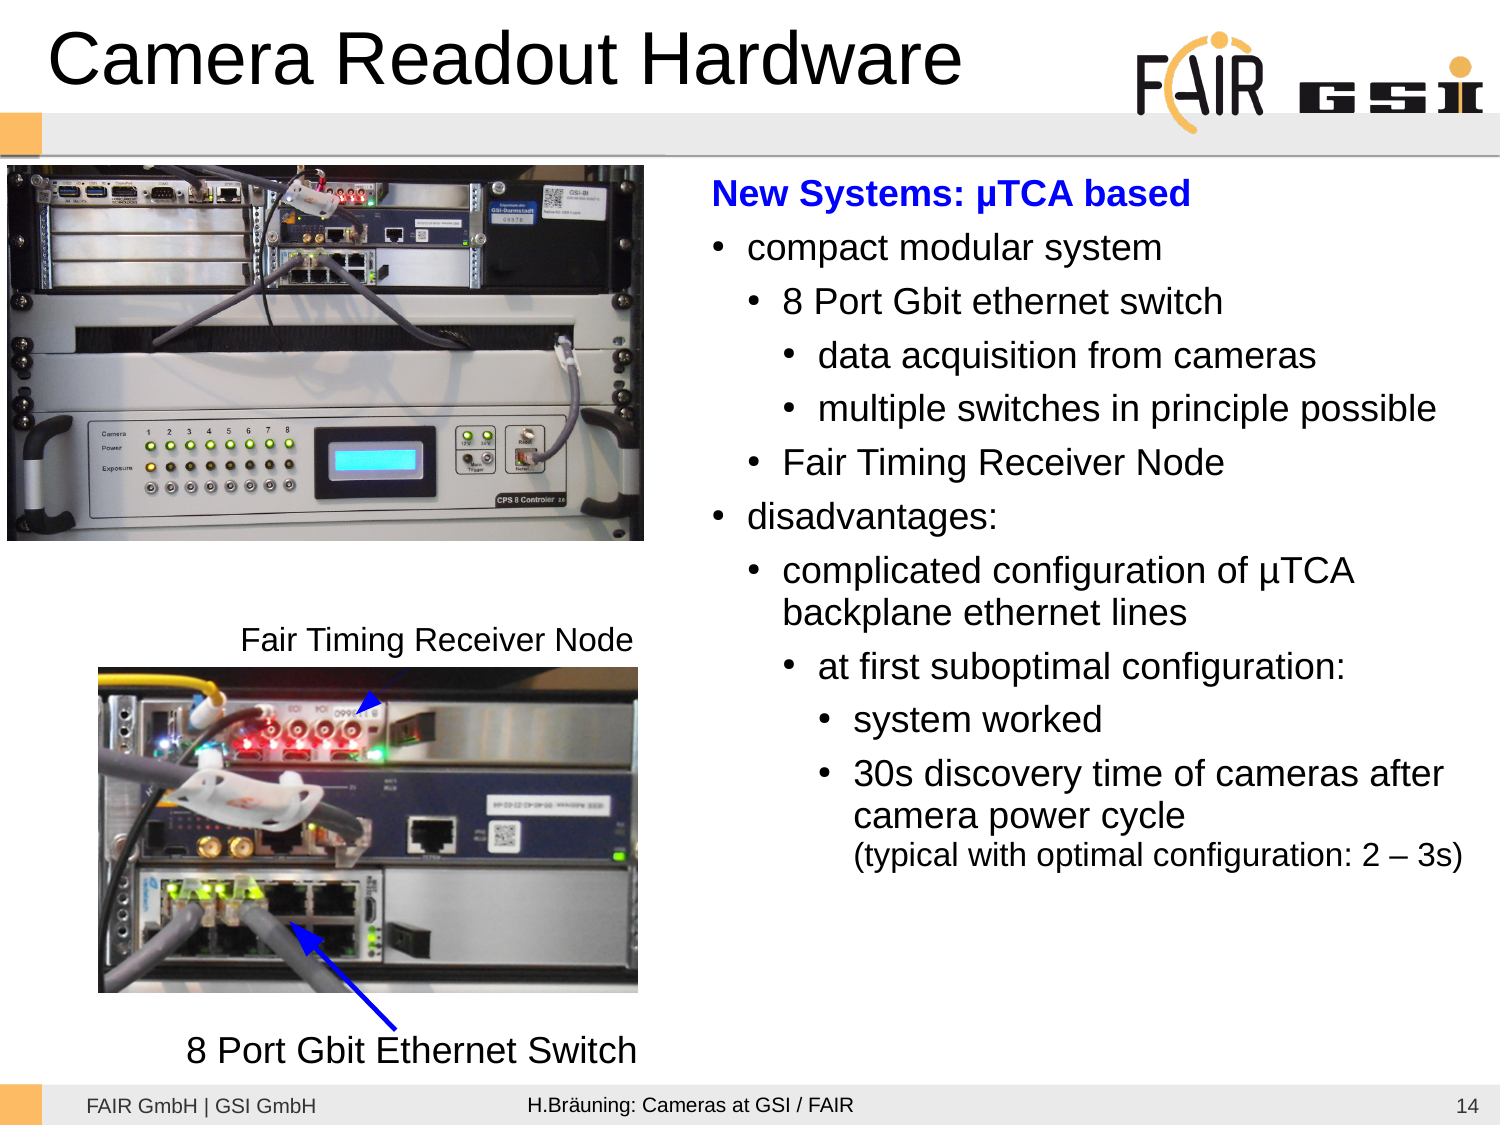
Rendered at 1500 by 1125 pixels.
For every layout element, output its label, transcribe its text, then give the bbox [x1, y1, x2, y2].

text_box Fair Timing Receiver Node [225, 614, 650, 667]
title Camera Readout Hardware [47, 0, 1117, 119]
text_box New Systems: µTCA based compact modular system 8 Port Gbit ethernet switch data acquisition from cameras multiple switches in principle possible Fair Timing Receiver Node disadvantages: complicated configuration of µTCA backplane ethernet lines at first suboptimal configuration: system worked 30s discovery time of cameras after camera power cycle (typical with optimal configuration: 2 – 3s) [696, 165, 1489, 975]
picture [7, 165, 644, 541]
picture [1298, 54, 1484, 113]
text_box 8 Port Gbit Ethernet Switch [171, 1021, 653, 1079]
picture [98, 667, 638, 993]
picture [1136, 29, 1264, 136]
